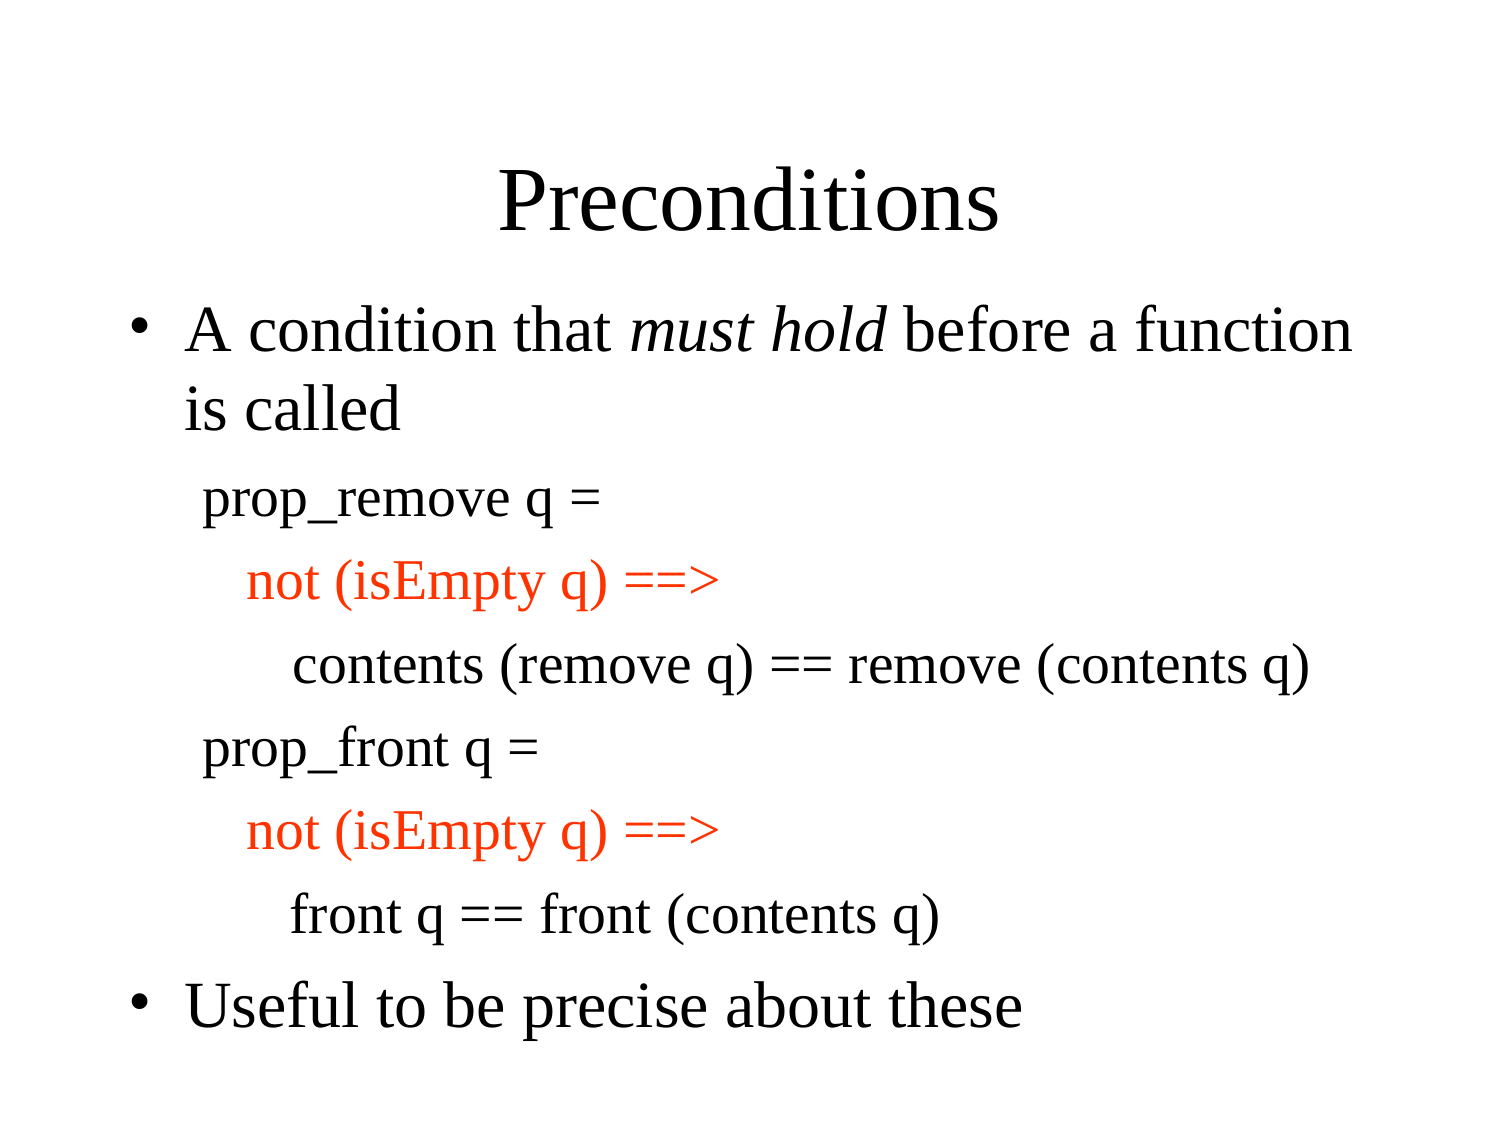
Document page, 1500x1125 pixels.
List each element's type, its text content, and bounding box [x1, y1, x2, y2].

title Preconditions [112, 99, 1388, 288]
list A condition that must hold before a function is called prop_remove q = not (isEmpty q) ==> contents (remove q) == remove (contents q) prop_front q = not (isEmpty q) ==> front q == front (contents q) Useful to be precise about these [113, 277, 1426, 1051]
